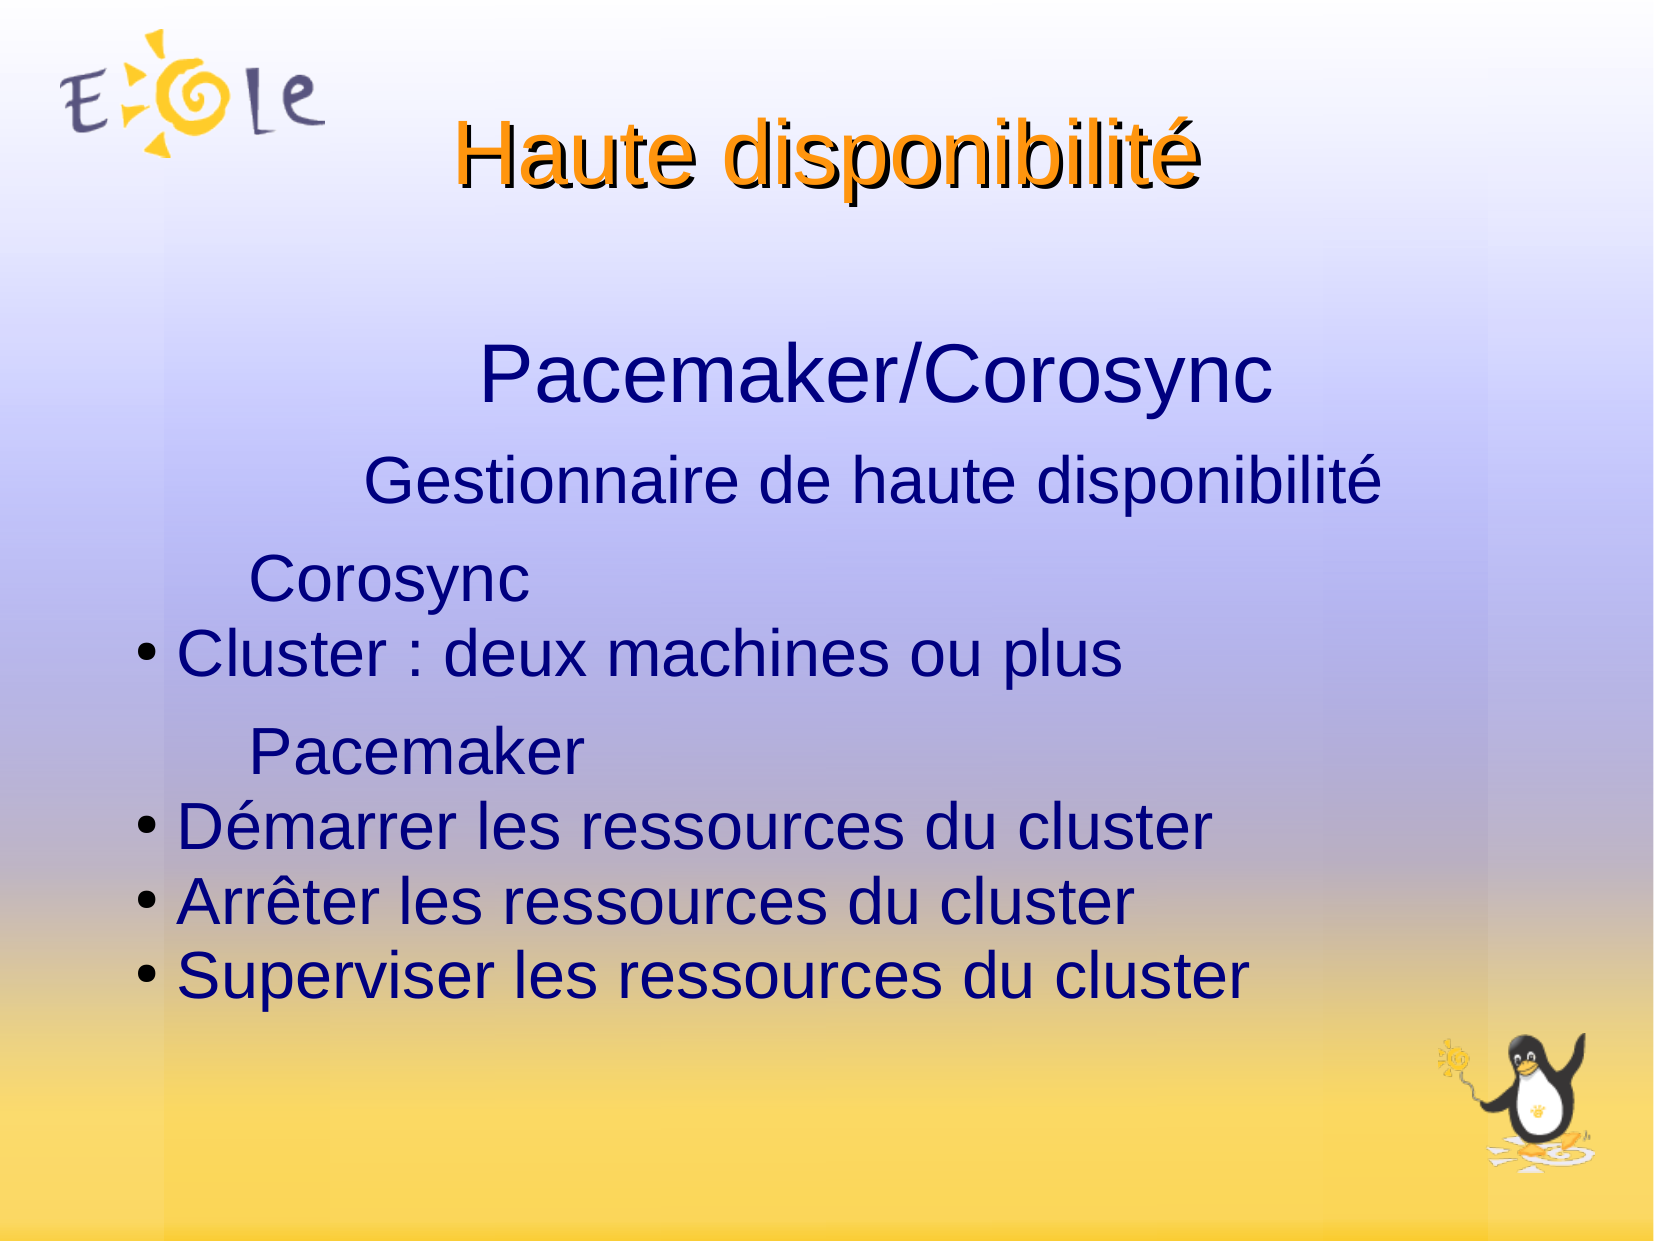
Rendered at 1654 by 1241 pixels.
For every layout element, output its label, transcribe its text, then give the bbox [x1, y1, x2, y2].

list Pacemaker/Corosync Gestionnaire de haute disponibilité Corosync Cluster : deux machines ou plus Pacemaker Démarrer les ressources du cluster Arrêter les ressources du cluster Superviser les ressources du cluster [101, 326, 1590, 1114]
title Haute disponibilité [82, 49, 1571, 257]
picture [0, 0, 1654, 1241]
